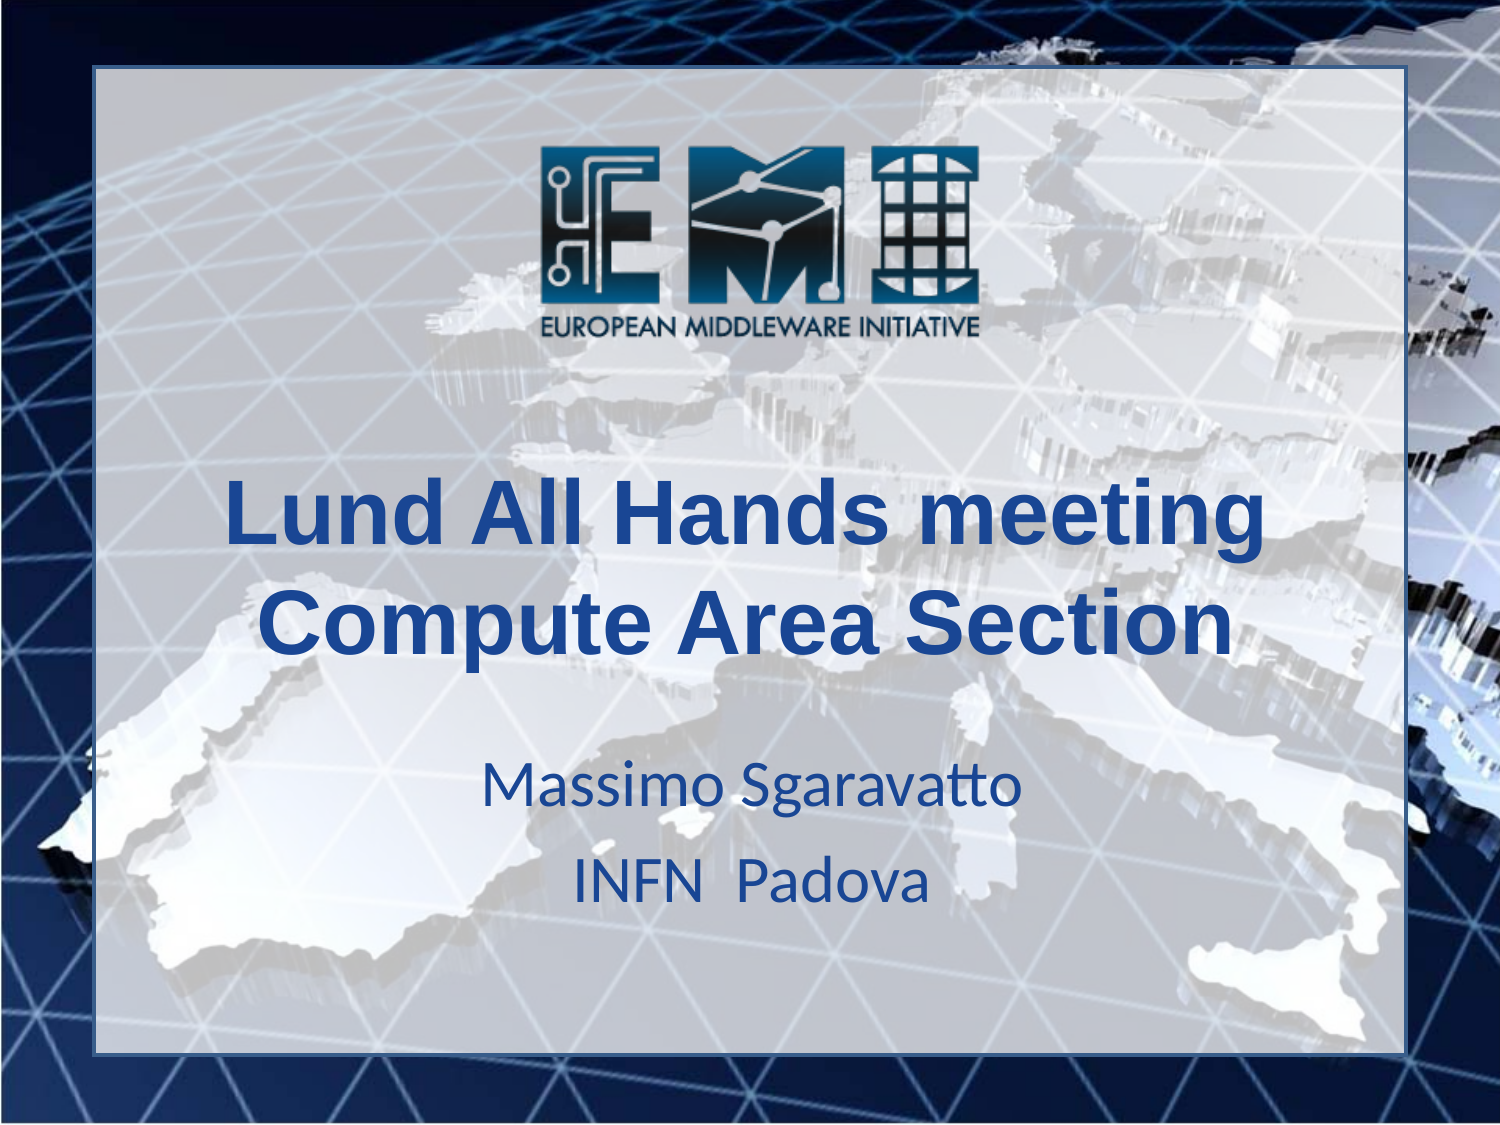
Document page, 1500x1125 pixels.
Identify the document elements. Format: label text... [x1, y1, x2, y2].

picture [0, 0, 1500, 1125]
text_box Massimo Sgaravatto INFN Padova [224, 732, 1280, 1020]
title Lund All Hands meeting Compute Area Section [109, 445, 1385, 687]
